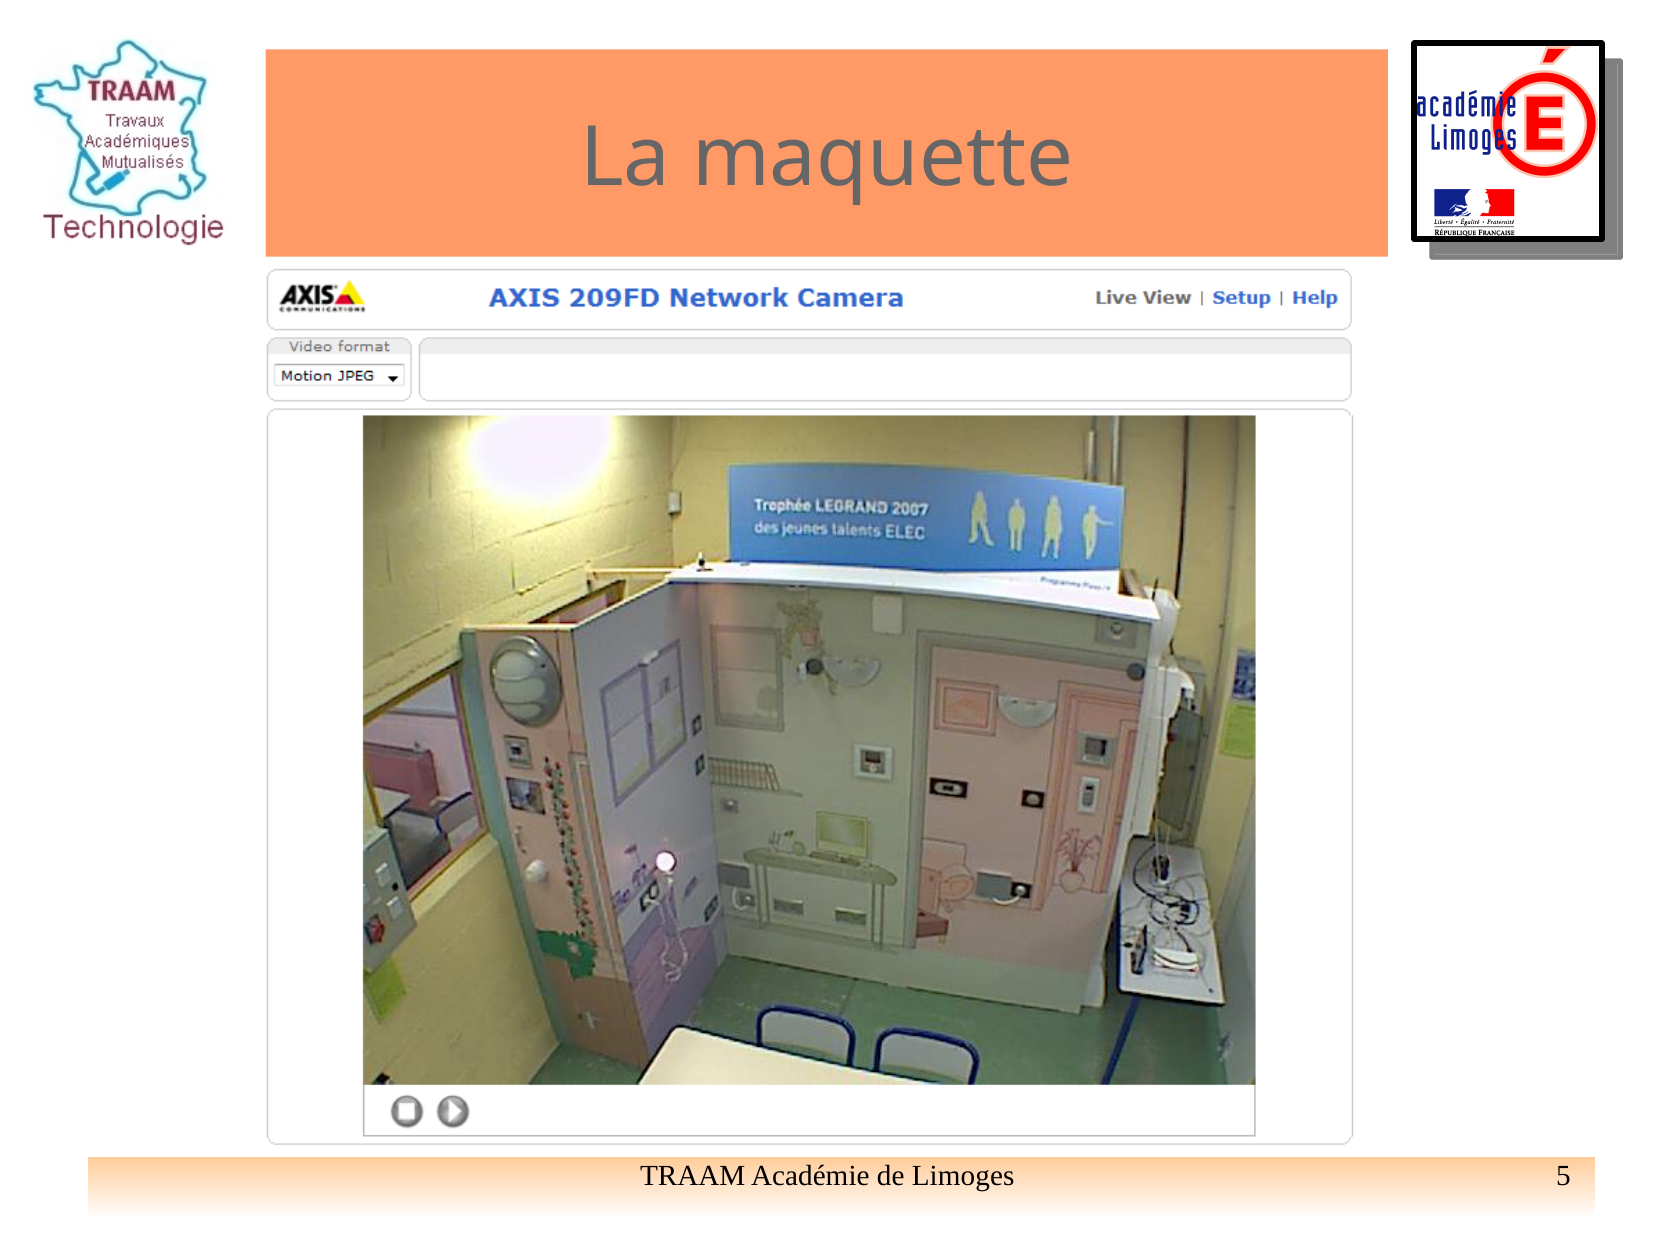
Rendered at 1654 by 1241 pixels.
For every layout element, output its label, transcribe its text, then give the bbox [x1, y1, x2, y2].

title La maquette [265, 49, 1388, 257]
picture [23, 29, 237, 252]
picture [1417, 46, 1599, 236]
picture [260, 265, 1359, 1152]
